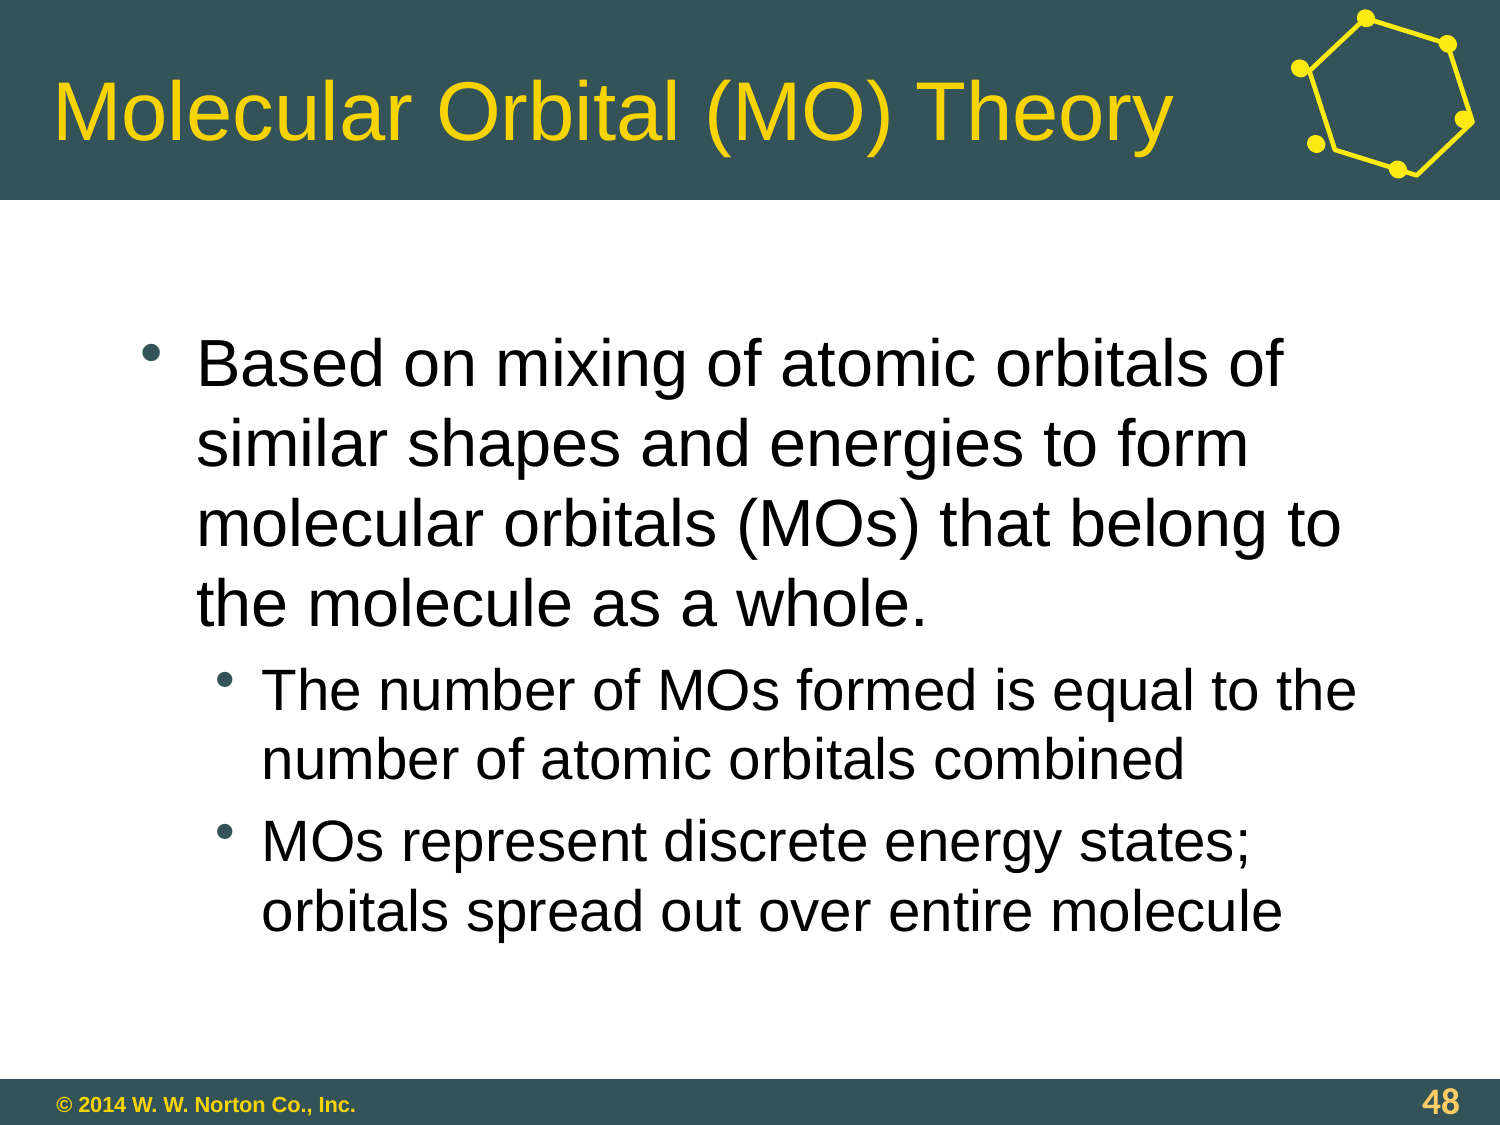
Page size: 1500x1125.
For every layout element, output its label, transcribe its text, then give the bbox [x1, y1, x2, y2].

list Based on mixing of atomic orbitals of similar shapes and energies to form molecular orbitals (MOs) that belong to the molecule as a whole. The number of MOs formed is equal to the number of atomic orbitals combined MOs represent discrete energy states; orbitals spread out over entire molecule [125, 312, 1400, 988]
slide_number <number> [1400, 1073, 1475, 1125]
title Molecular Orbital (MO) Theory [37, 19, 1213, 195]
